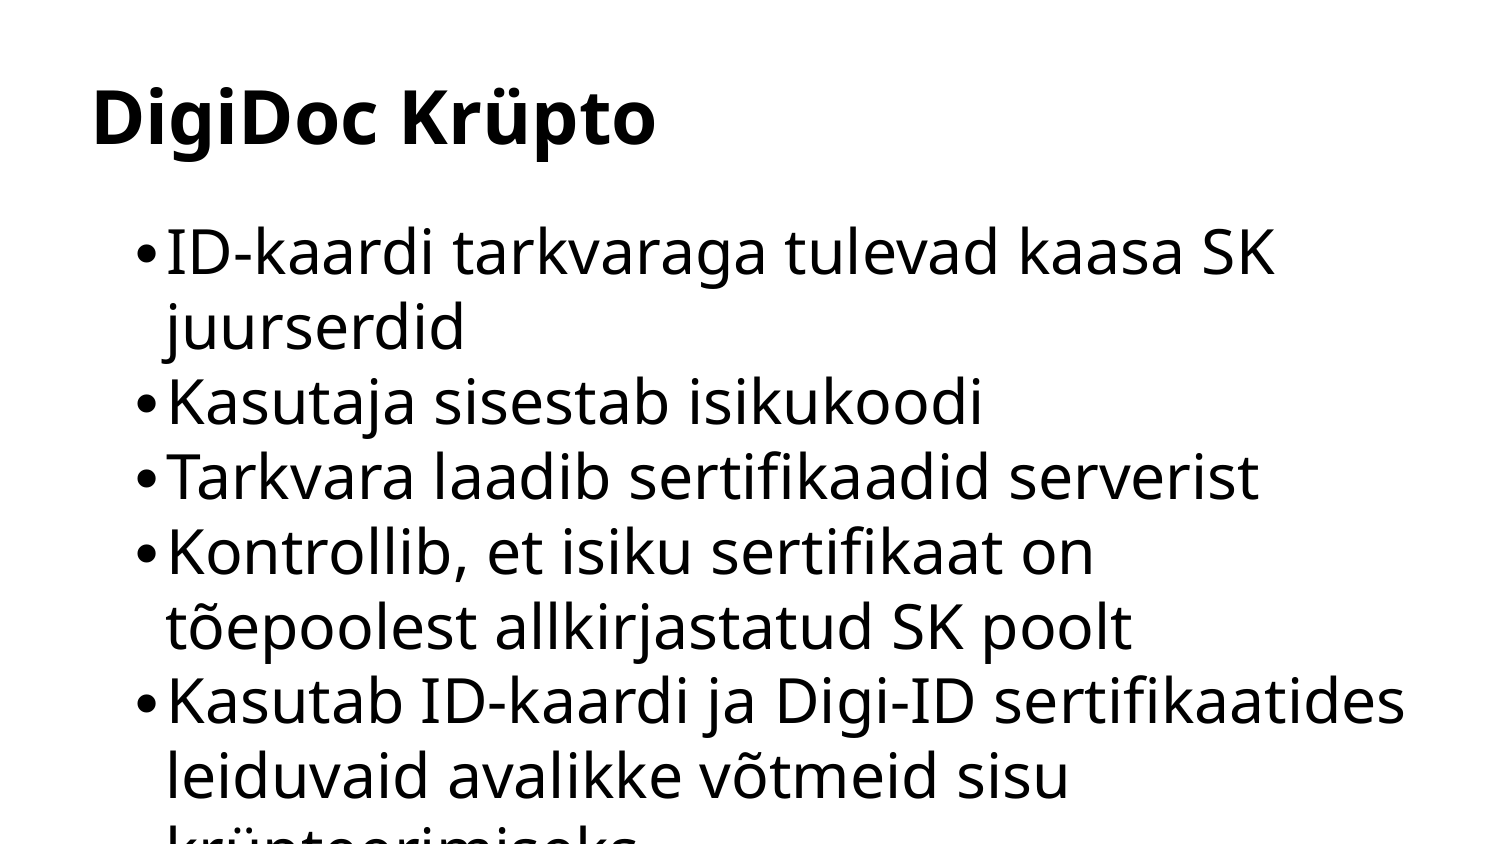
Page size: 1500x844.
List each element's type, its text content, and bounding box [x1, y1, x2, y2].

list ID-kaardi tarkvaraga tulevad kaasa SK juurserdid Kasutaja sisestab isikukoodi Tarkvara laadib sertifikaadid serverist Kontrollib, et isiku sertifikaat on tõepoolest allkirjastatud SK poolt Kasutab ID-kaardi ja Digi-ID sertifikaatides leiduvaid avalikke võtmeid sisu krüpteerimiseks [75, 196, 1425, 808]
title DigiDoc Krüpto [75, 33, 1425, 175]
